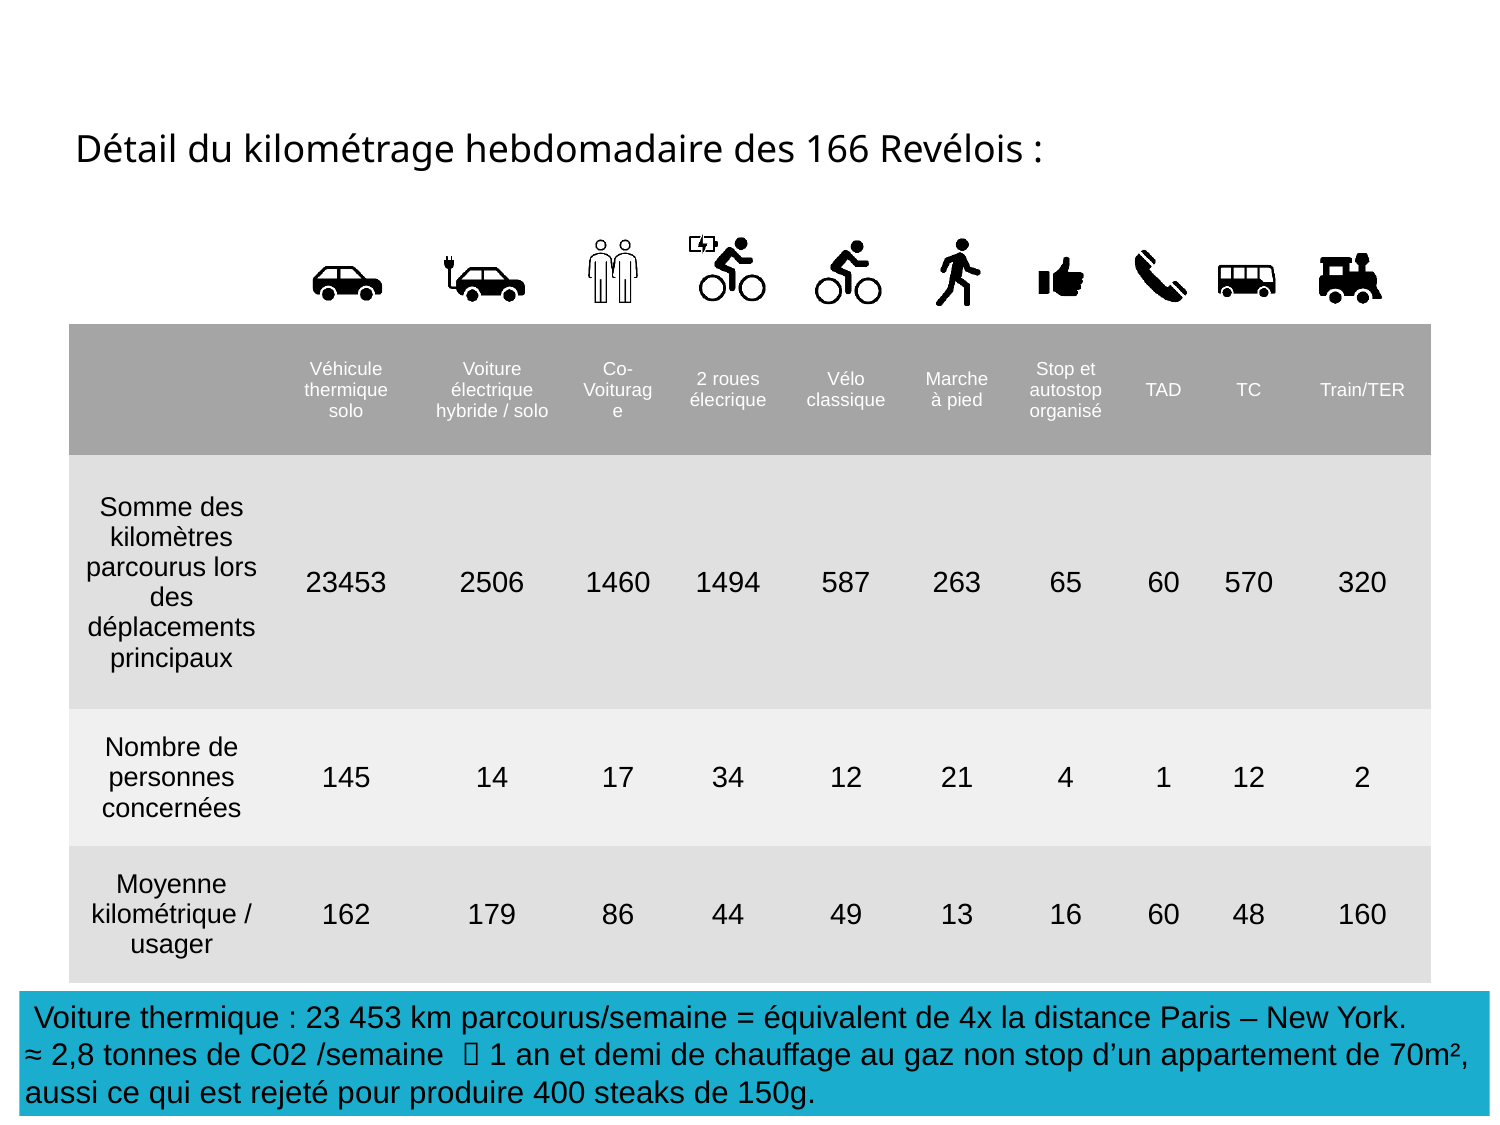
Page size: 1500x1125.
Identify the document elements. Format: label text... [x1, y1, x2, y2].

table_cell Somme des kilomètres parcourus lors des déplacements principaux [69, 455, 274, 709]
picture [309, 245, 385, 321]
table_header Vélo classique [787, 324, 906, 455]
table_cell 263 [906, 455, 1008, 709]
table_cell 570 [1204, 455, 1294, 709]
table_cell 21 [906, 709, 1008, 846]
picture [440, 234, 529, 323]
table_cell 1 [1123, 709, 1204, 846]
table_cell 13 [906, 846, 1008, 983]
table_cell 1494 [670, 455, 787, 709]
table_header Train/TER [1294, 324, 1431, 455]
table_header TC [1204, 324, 1294, 455]
table_cell 320 [1294, 455, 1431, 709]
table_header [69, 324, 274, 455]
table_header Véhicule thermique solo [274, 324, 418, 455]
picture [810, 234, 886, 310]
picture [1312, 240, 1388, 316]
table_cell 17 [566, 709, 670, 846]
picture [687, 228, 770, 307]
picture [1215, 249, 1278, 312]
table_cell 86 [566, 846, 670, 983]
table_cell 162 [274, 846, 418, 983]
table_cell 12 [1204, 709, 1294, 846]
table_cell 4 [1008, 709, 1123, 846]
table_cell 2 [1294, 709, 1431, 846]
picture [1034, 249, 1088, 303]
table_cell 60 [1123, 846, 1204, 983]
table_cell 12 [787, 709, 906, 846]
table_header Stop et autostop organisé [1008, 324, 1123, 455]
table_header Voiture électrique hybride / solo [418, 324, 566, 455]
table_cell 48 [1204, 846, 1294, 983]
table_header Marche à pied [906, 324, 1008, 455]
table_cell Nombre de personnes concernées [69, 709, 274, 846]
table_cell 44 [670, 846, 787, 983]
table_header TAD [1123, 324, 1204, 455]
table_cell 60 [1123, 455, 1204, 709]
table_cell 65 [1008, 455, 1123, 709]
table_cell 145 [274, 709, 418, 846]
table_cell 23453 [274, 455, 418, 709]
table_header 2 roues élecrique [670, 324, 787, 455]
picture [920, 234, 996, 310]
table_cell 2506 [418, 455, 566, 709]
table_cell 16 [1008, 846, 1123, 983]
table_cell 14 [418, 709, 566, 846]
picture [1129, 244, 1192, 307]
table_cell 587 [787, 455, 906, 709]
table_cell 179 [418, 846, 566, 983]
table_header Co-Voiturage [566, 324, 670, 455]
table_cell 49 [787, 846, 906, 983]
table_cell 1460 [566, 455, 670, 709]
text_box Voiture thermique : 23 453 km parcourus/semaine = équivalent de 4x la distance Paris – New York. ≈ 2,8 tonnes de C02 /semaine  1 an et demi de chauffage au gaz non stop d’un appartement de 70m², aussi ce qui est rejeté pour produire 400 steaks de 150g. [10, 989, 1500, 1117]
table_cell 160 [1294, 846, 1431, 983]
text_box Détail du kilométrage hebdomadaire des 166 Revélois : [60, 117, 1350, 178]
table_cell 34 [670, 709, 787, 846]
table_cell Moyenne kilométrique / usager [69, 846, 274, 983]
picture [575, 233, 651, 309]
